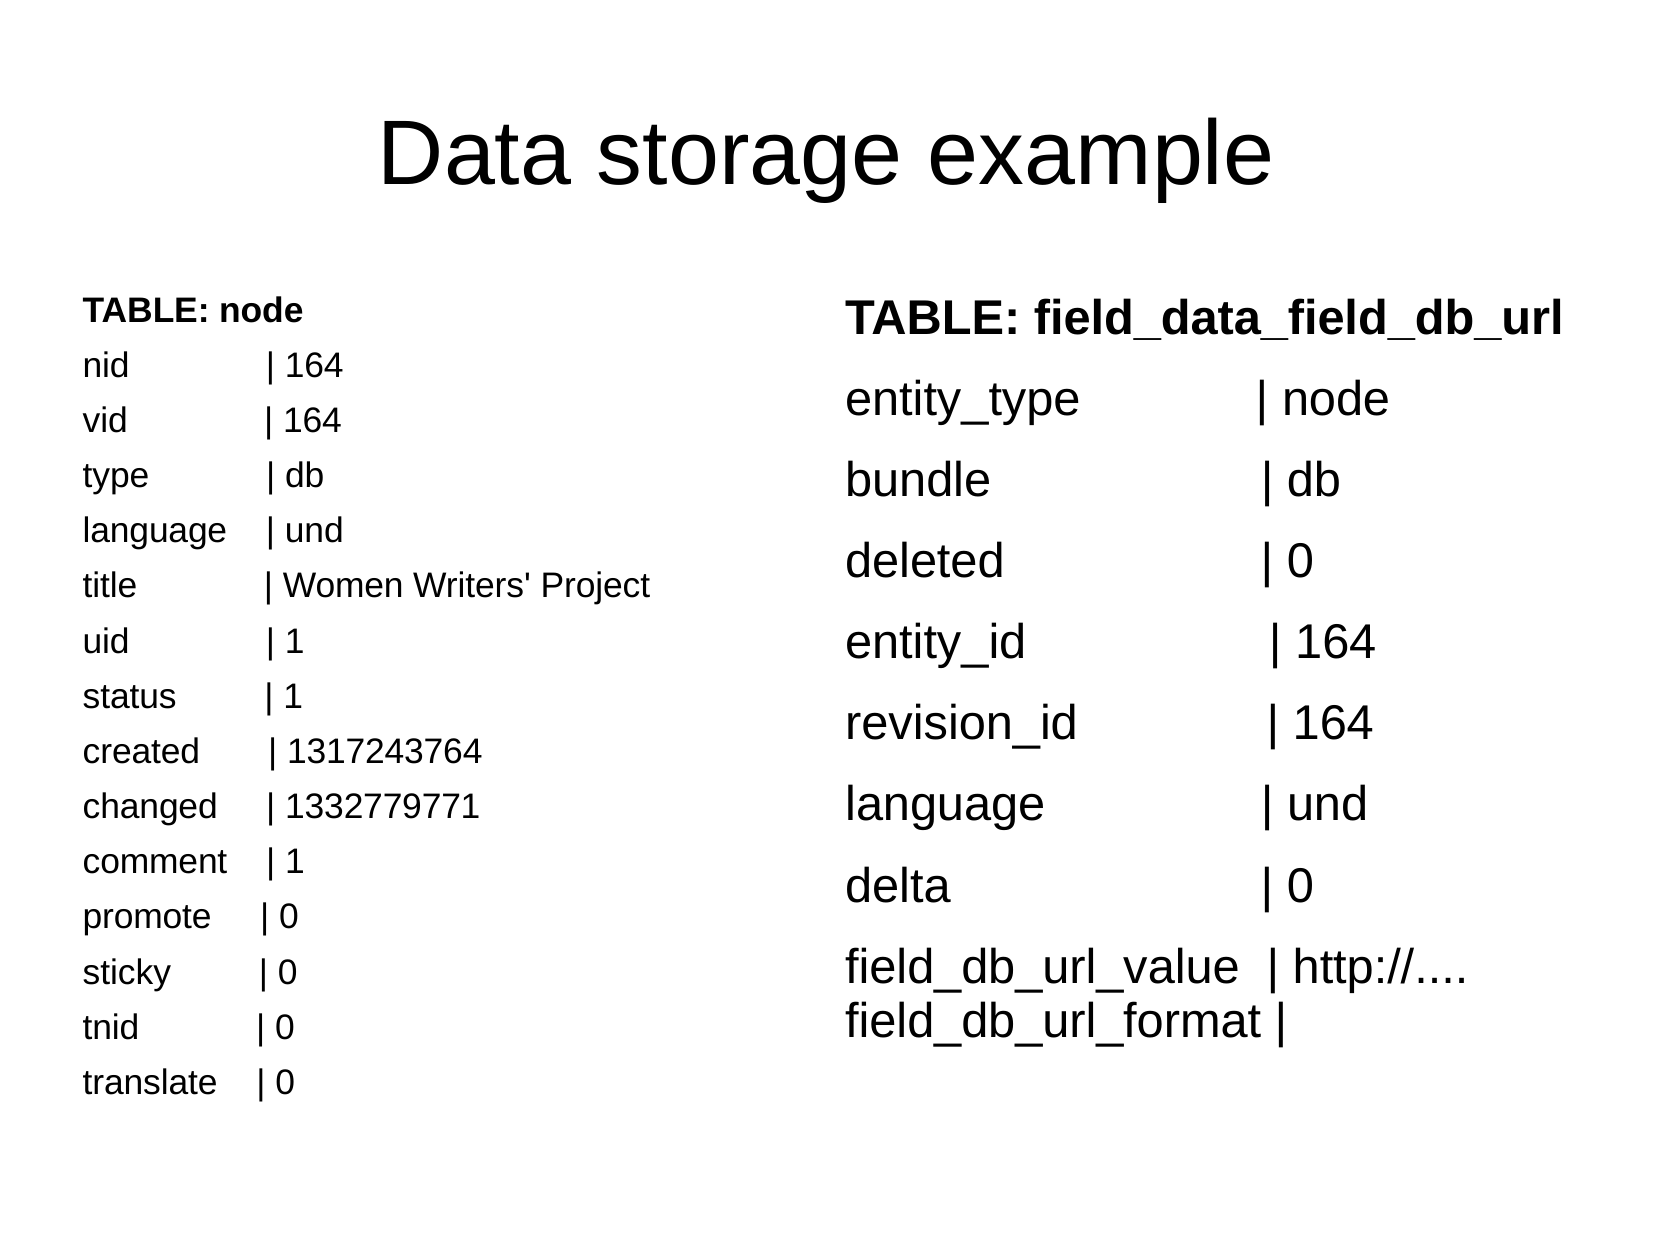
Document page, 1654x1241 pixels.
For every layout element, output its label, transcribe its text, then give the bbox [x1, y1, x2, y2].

title Data storage example [82, 49, 1571, 257]
list TABLE: node nid | 164 vid | 164 type | db language | und title | Women Writers' Project uid | 1 status | 1 created | 1317243764 changed | 1332779771 comment | 1 promote | 0 sticky | 0 tnid | 0 translate | 0 [82, 290, 809, 1109]
list TABLE: field_data_field_db_url entity_type | node bundle | db deleted | 0 entity_id | 164 revision_id | 164 language | und delta | 0 field_db_url_value | http://.... field_db_url_format | [845, 290, 1572, 1109]
